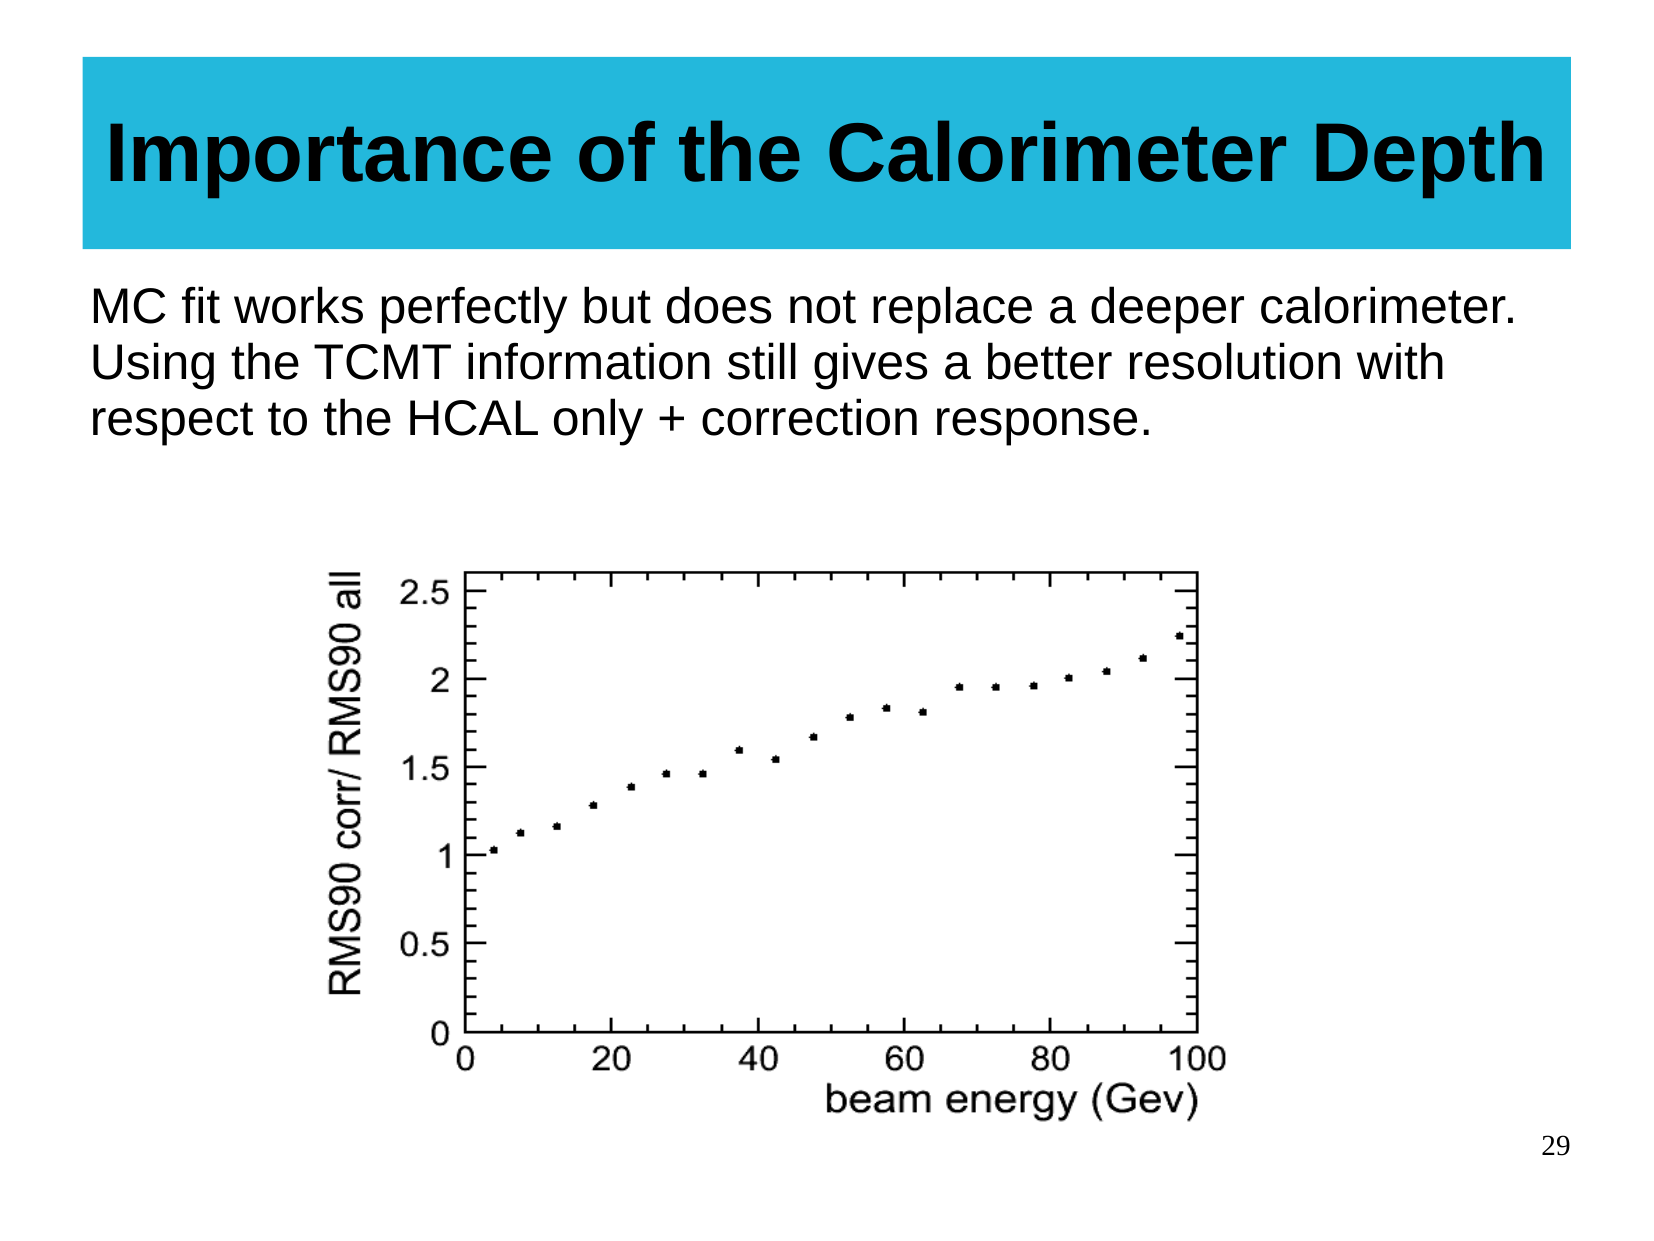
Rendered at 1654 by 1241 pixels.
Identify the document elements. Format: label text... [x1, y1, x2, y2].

picture [300, 524, 1276, 1144]
title Importance of the Calorimeter Depth [82, 56, 1571, 250]
text_box MC fit works perfectly but does not replace a deeper calorimeter. Using the TCMT information still gives a better resolution with respect to the HCAL only + correction response. [75, 270, 1576, 678]
